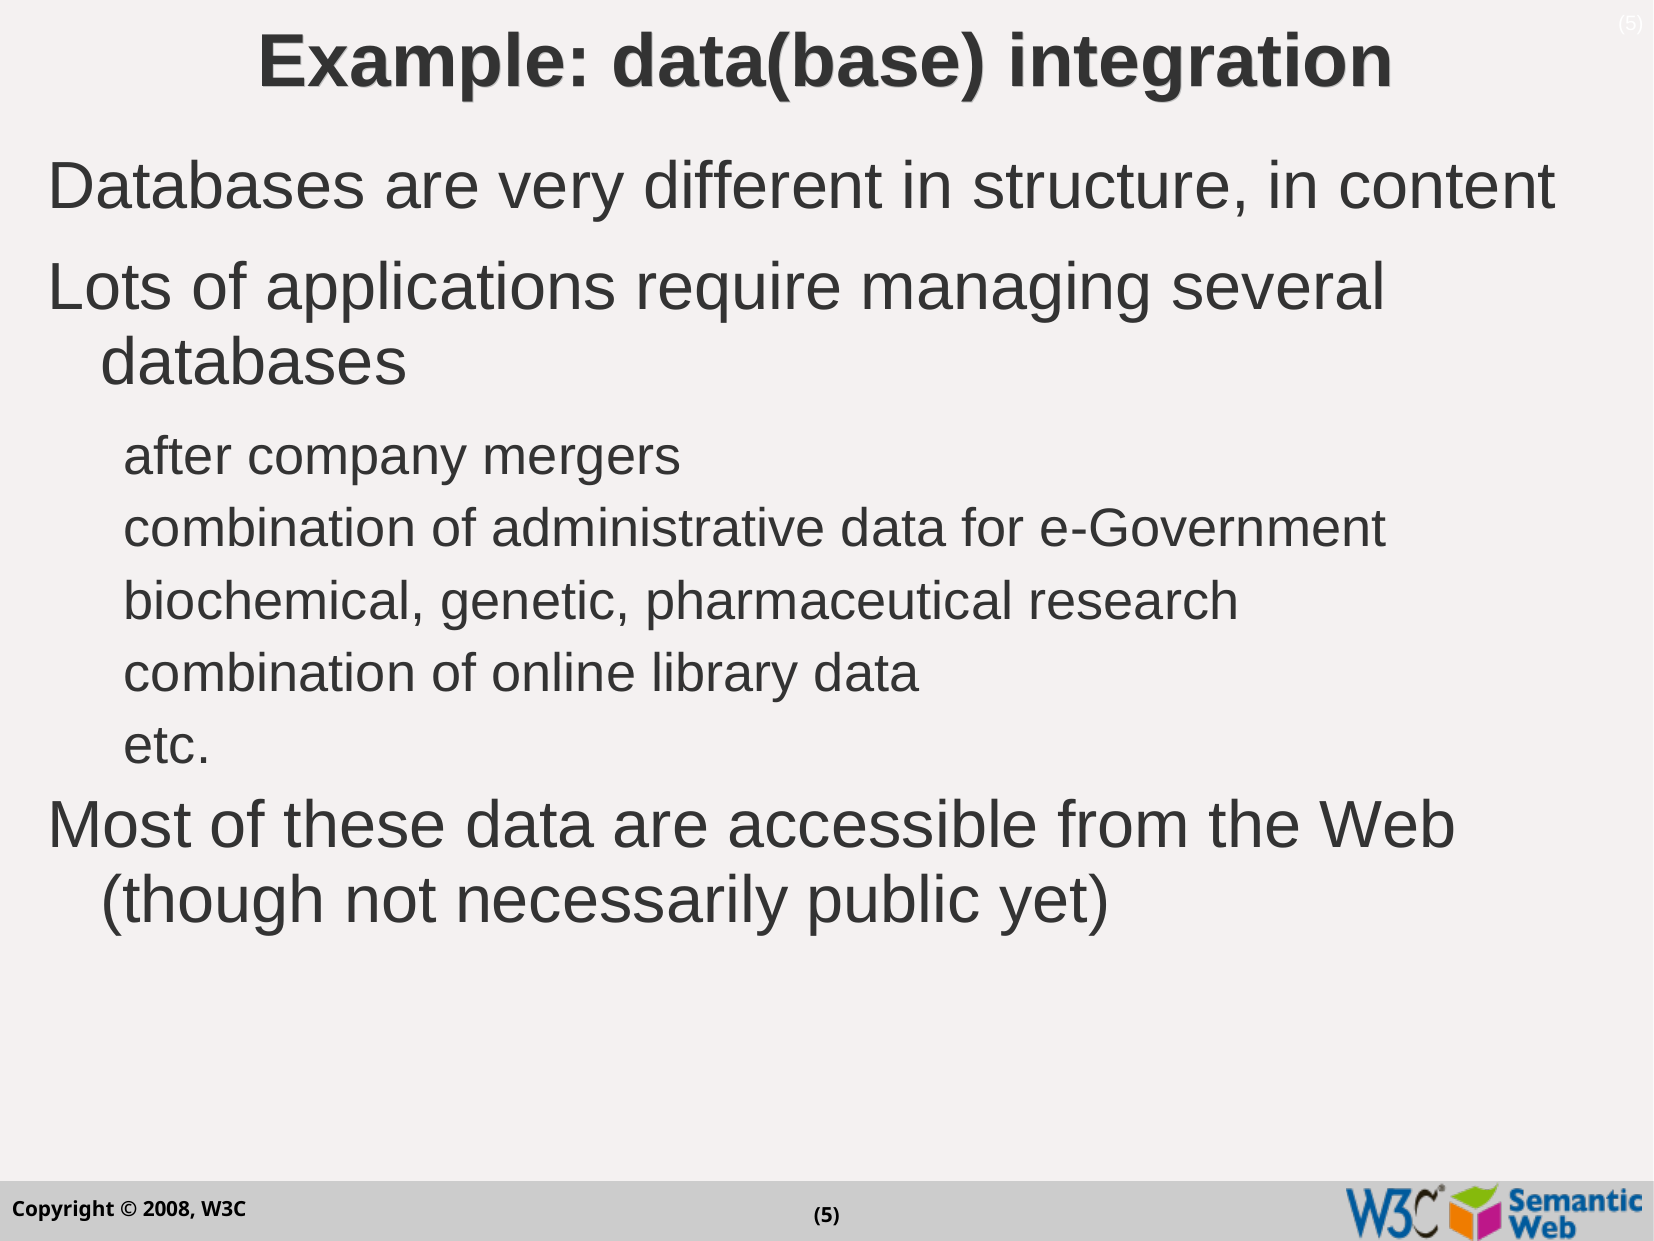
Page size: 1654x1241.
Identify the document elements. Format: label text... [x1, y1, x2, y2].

list Databases are very different in structure, in content Lots of applications require managing several databases after company mergers combination of administrative data for e-Government biochemical, genetic, pharmaceutical research combination of online library data etc. Most of these data are accessible from the Web (though not necessarily public yet) [29, 147, 1624, 1134]
title Example: data(base) integration [0, 0, 1654, 119]
picture [1346, 1181, 1642, 1241]
